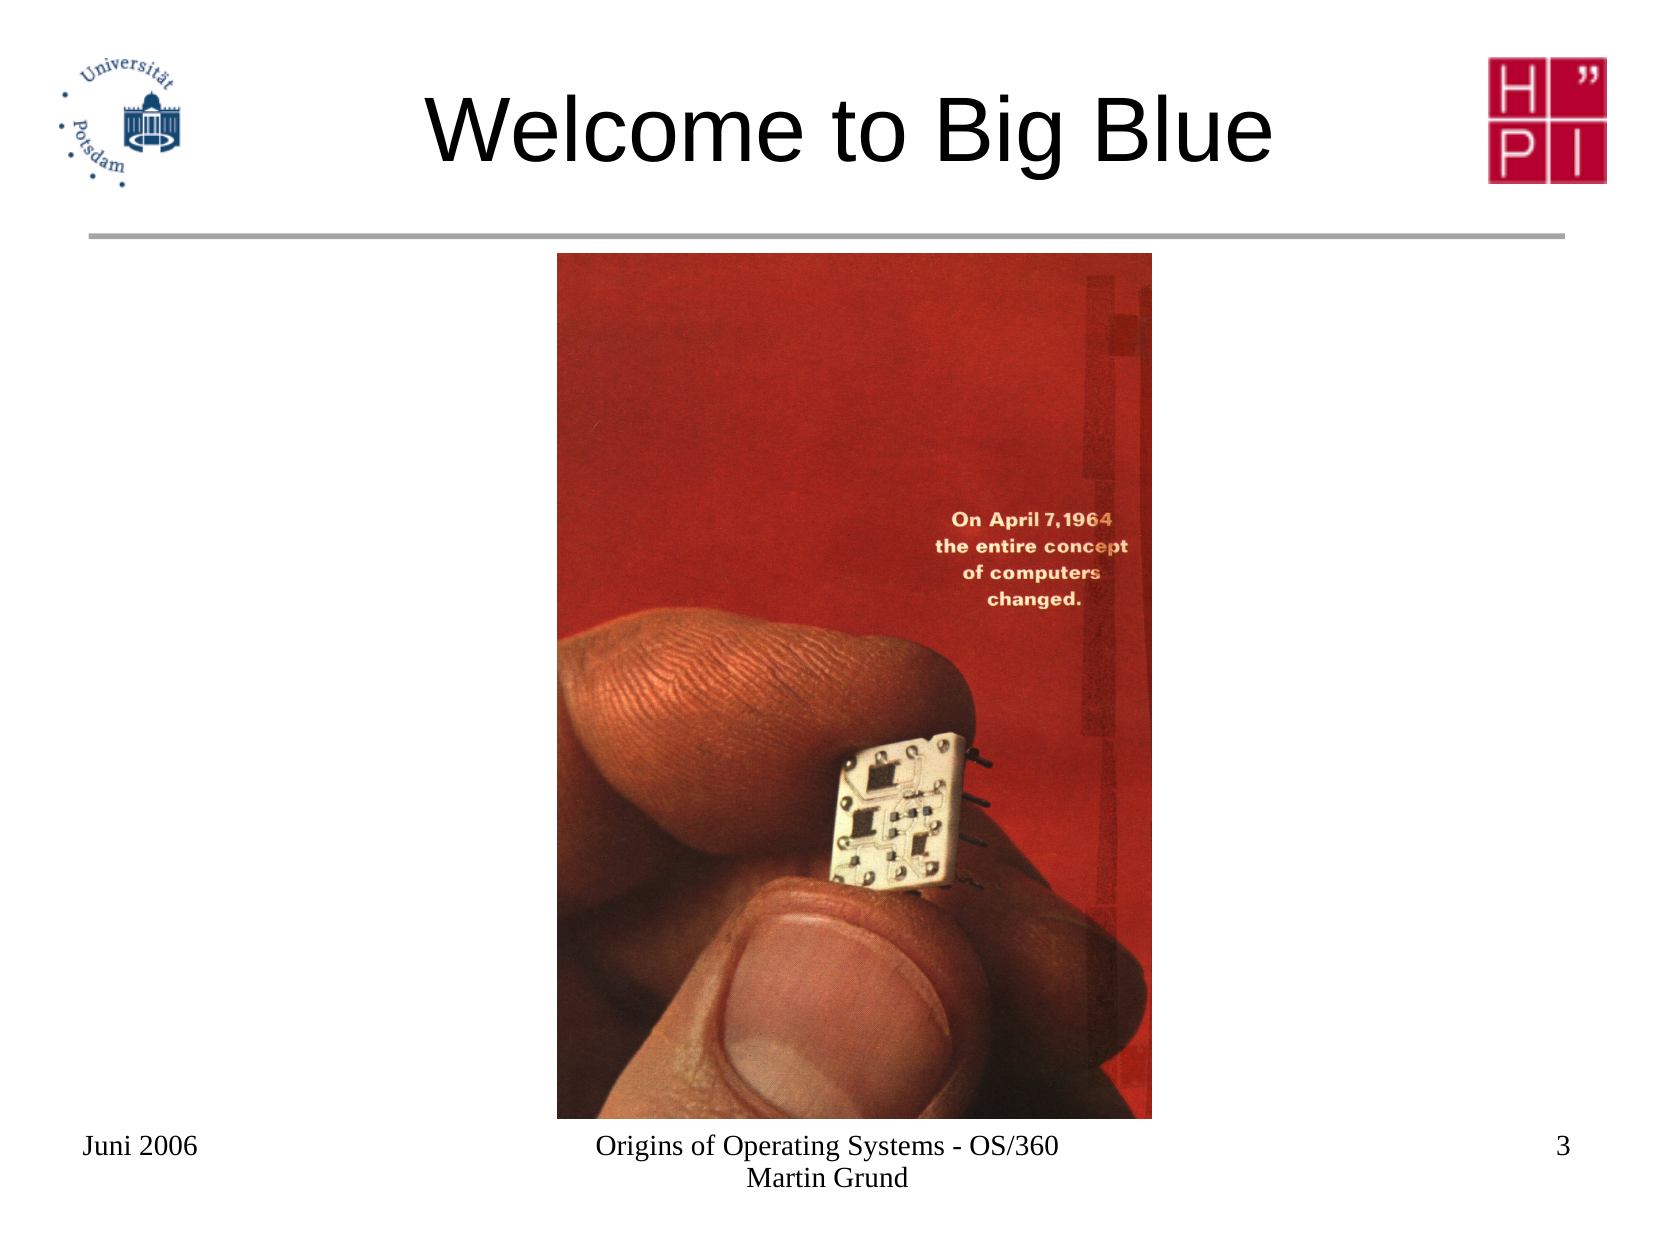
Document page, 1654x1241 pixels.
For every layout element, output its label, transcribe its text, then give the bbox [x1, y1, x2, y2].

picture [557, 253, 1152, 1119]
title Welcome to Big Blue [230, 25, 1471, 233]
picture [59, 58, 181, 188]
picture [1488, 57, 1607, 184]
